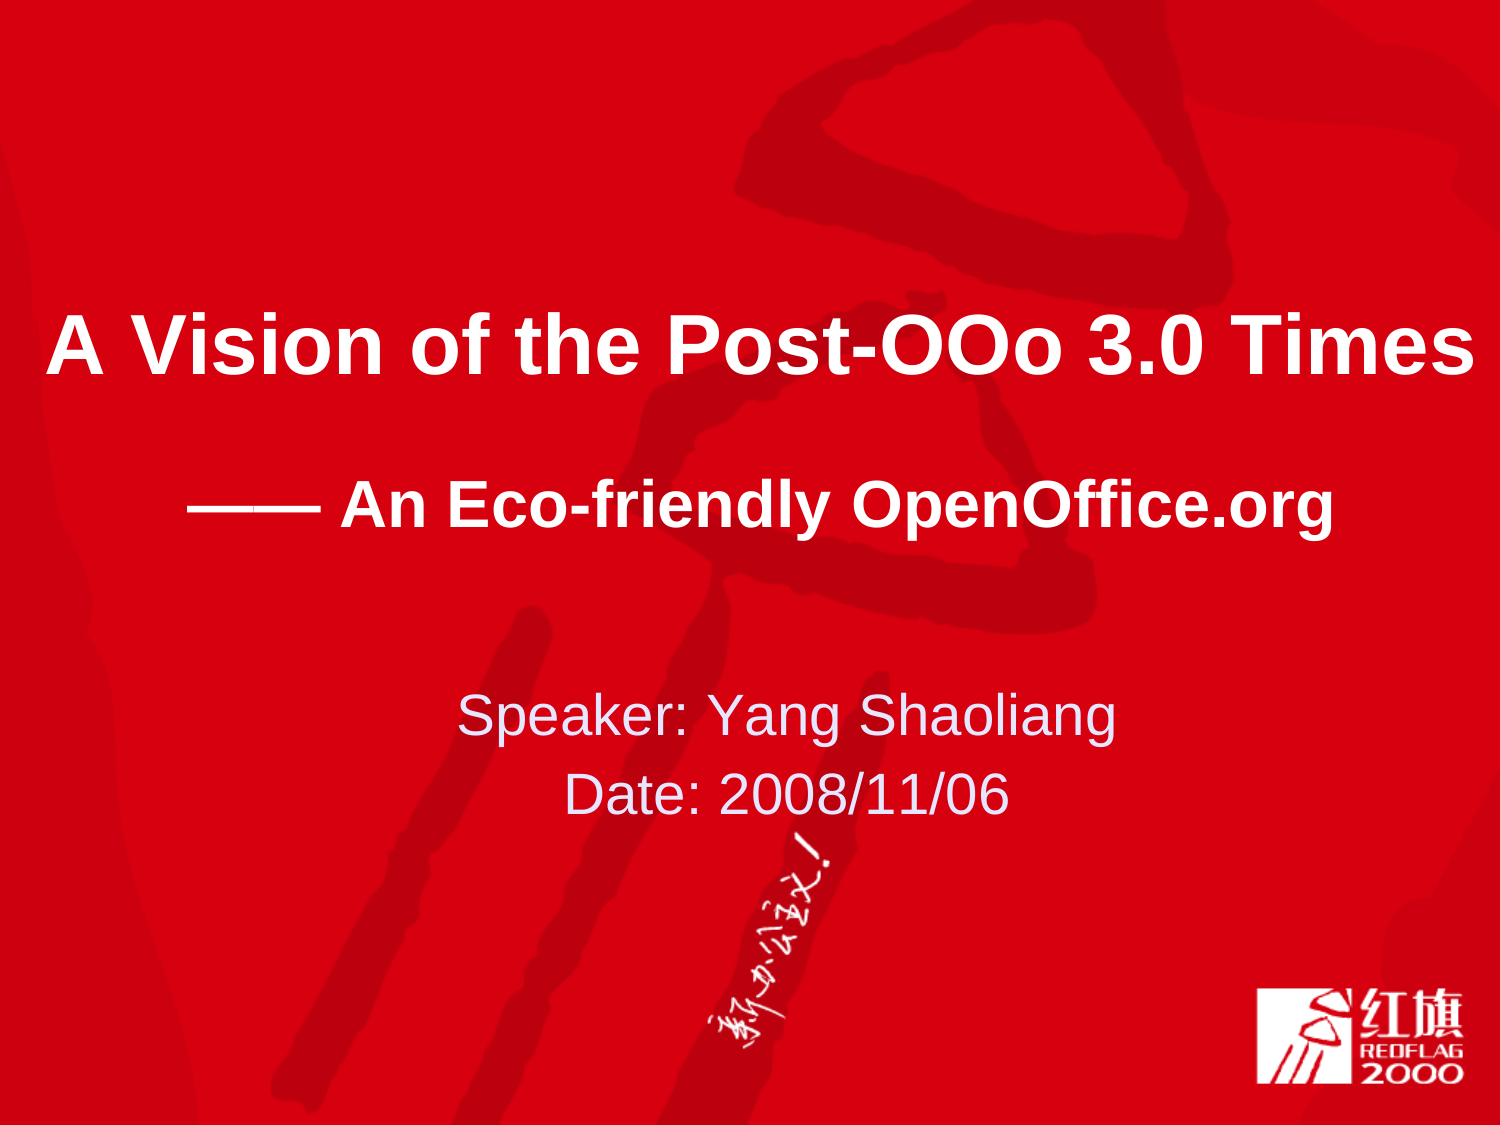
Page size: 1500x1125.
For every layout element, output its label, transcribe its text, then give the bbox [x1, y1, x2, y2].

picture [0, 0, 1500, 1125]
subtitle Speaker: Yang Shaoliang Date: 2008/11/06 [225, 674, 1276, 849]
title A Vision of the Post-OOo 3.0 Times —— An Eco-friendly OpenOffice.org [24, 289, 1500, 625]
